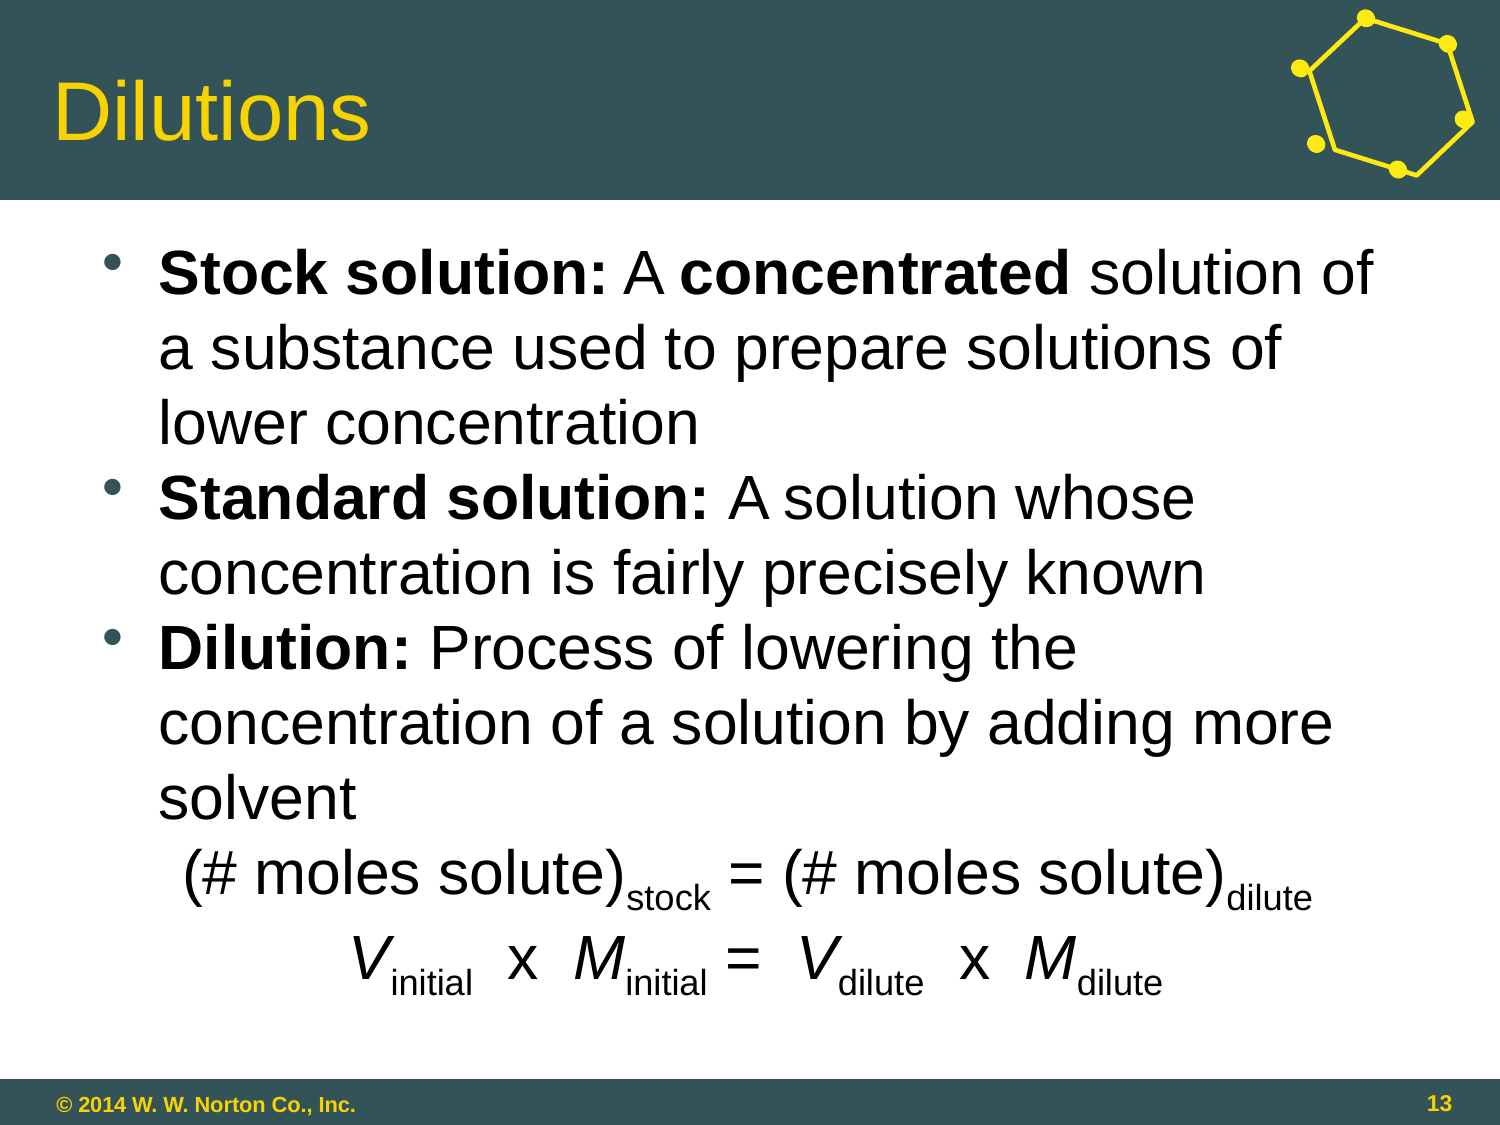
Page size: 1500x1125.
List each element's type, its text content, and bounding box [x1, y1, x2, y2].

slide_number <number> [1408, 1085, 1468, 1120]
title Dilutions [37, 19, 1118, 195]
list Stock solution: A concentrated solution of a substance used to prepare solutions of lower concentration Standard solution: A solution whose concentration is fairly precisely known Dilution: Process of lowering the concentration of a solution by adding more solvent (# moles solute)stock = (# moles solute)dilute Vinitial x Minitial = Vdilute x Mdilute [87, 224, 1425, 913]
